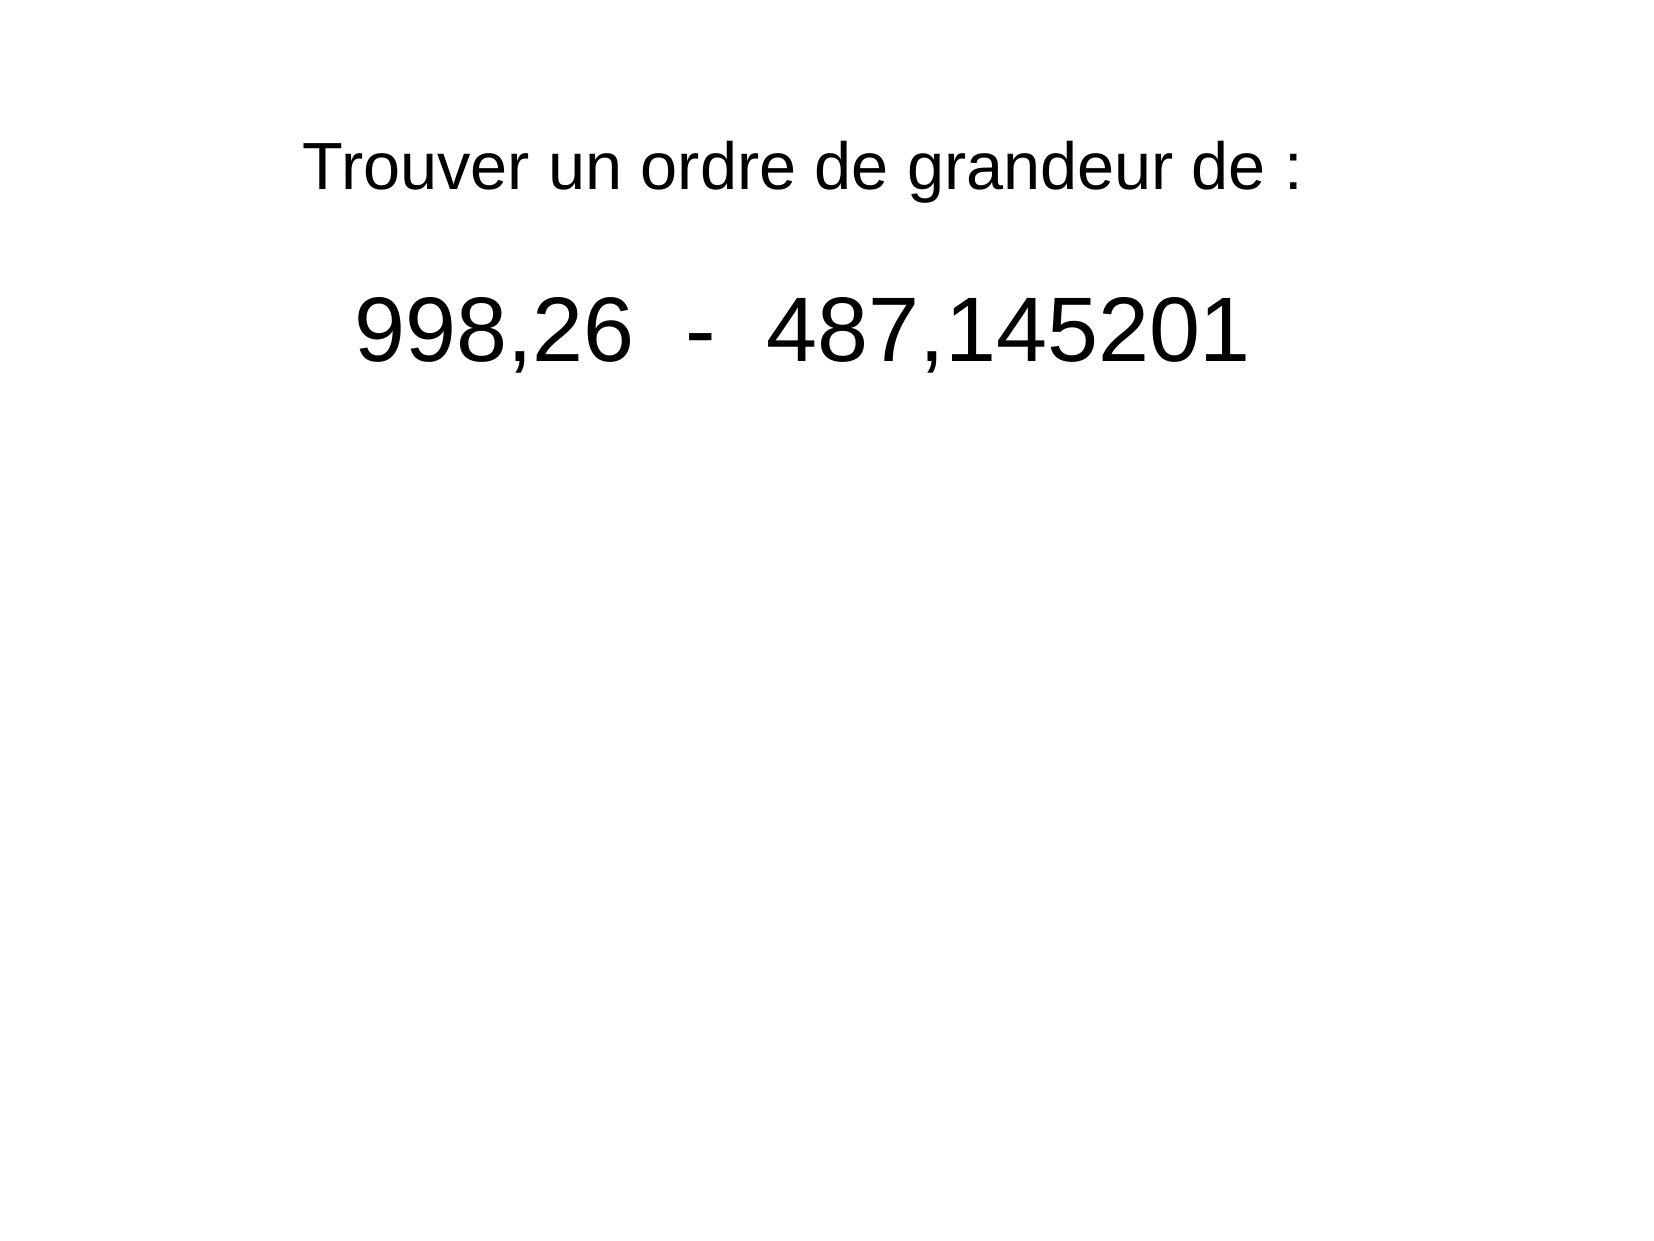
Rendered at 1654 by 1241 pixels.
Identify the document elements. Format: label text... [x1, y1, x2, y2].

subtitle Trouver un ordre de grandeur de : 998,26 - 487,145201 [59, 72, 1548, 438]
